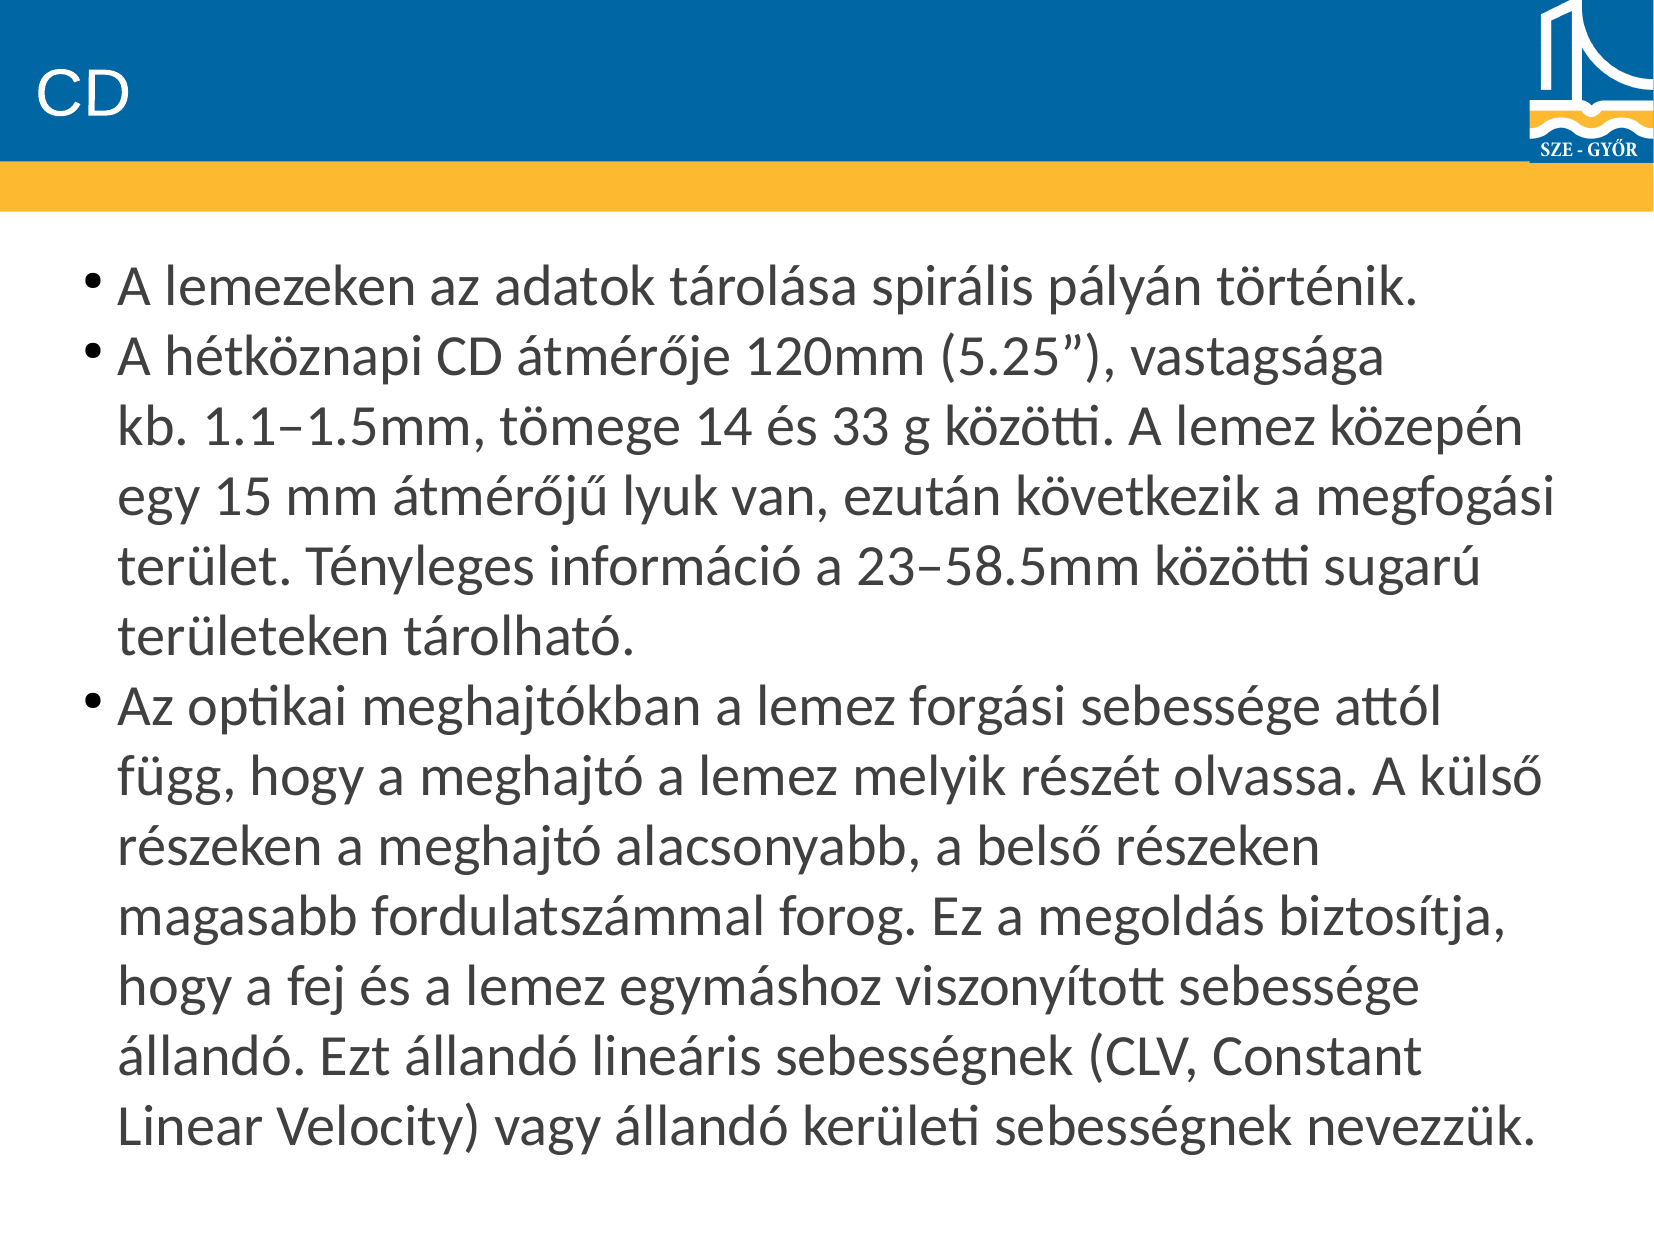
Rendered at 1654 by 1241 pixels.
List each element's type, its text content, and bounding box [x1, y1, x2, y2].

text_box CD [34, 48, 1524, 144]
text_box A lemezeken az adatok tárolása spirális pályán történik. A hétköznapi CD átmérője 120mm (5.25”), vastagsága kb. 1.1–1.5mm, tömege 14 és 33 g közötti. A lemez közepén egy 15 mm átmérőjű lyuk van, ezután következik a megfogási terület. Tényleges információ a 23–58.5mm közötti sugarú területeken tárolható. Az optikai meghajtókban a lemez forgási sebessége attól függ, hogy a meghajtó a lemez melyik részét olvassa. A külső részeken a meghajtó alacsonyabb, a belső részeken magasabb fordulatszámmal forog. Ez a megoldás biztosítja, hogy a fej és a lemez egymáshoz viszonyított sebessége állandó. Ezt állandó lineáris sebességnek (CLV, Constant Linear Velocity) vagy állandó kerületi sebességnek nevezzük. [82, 247, 1571, 1198]
picture [1529, 0, 1654, 163]
